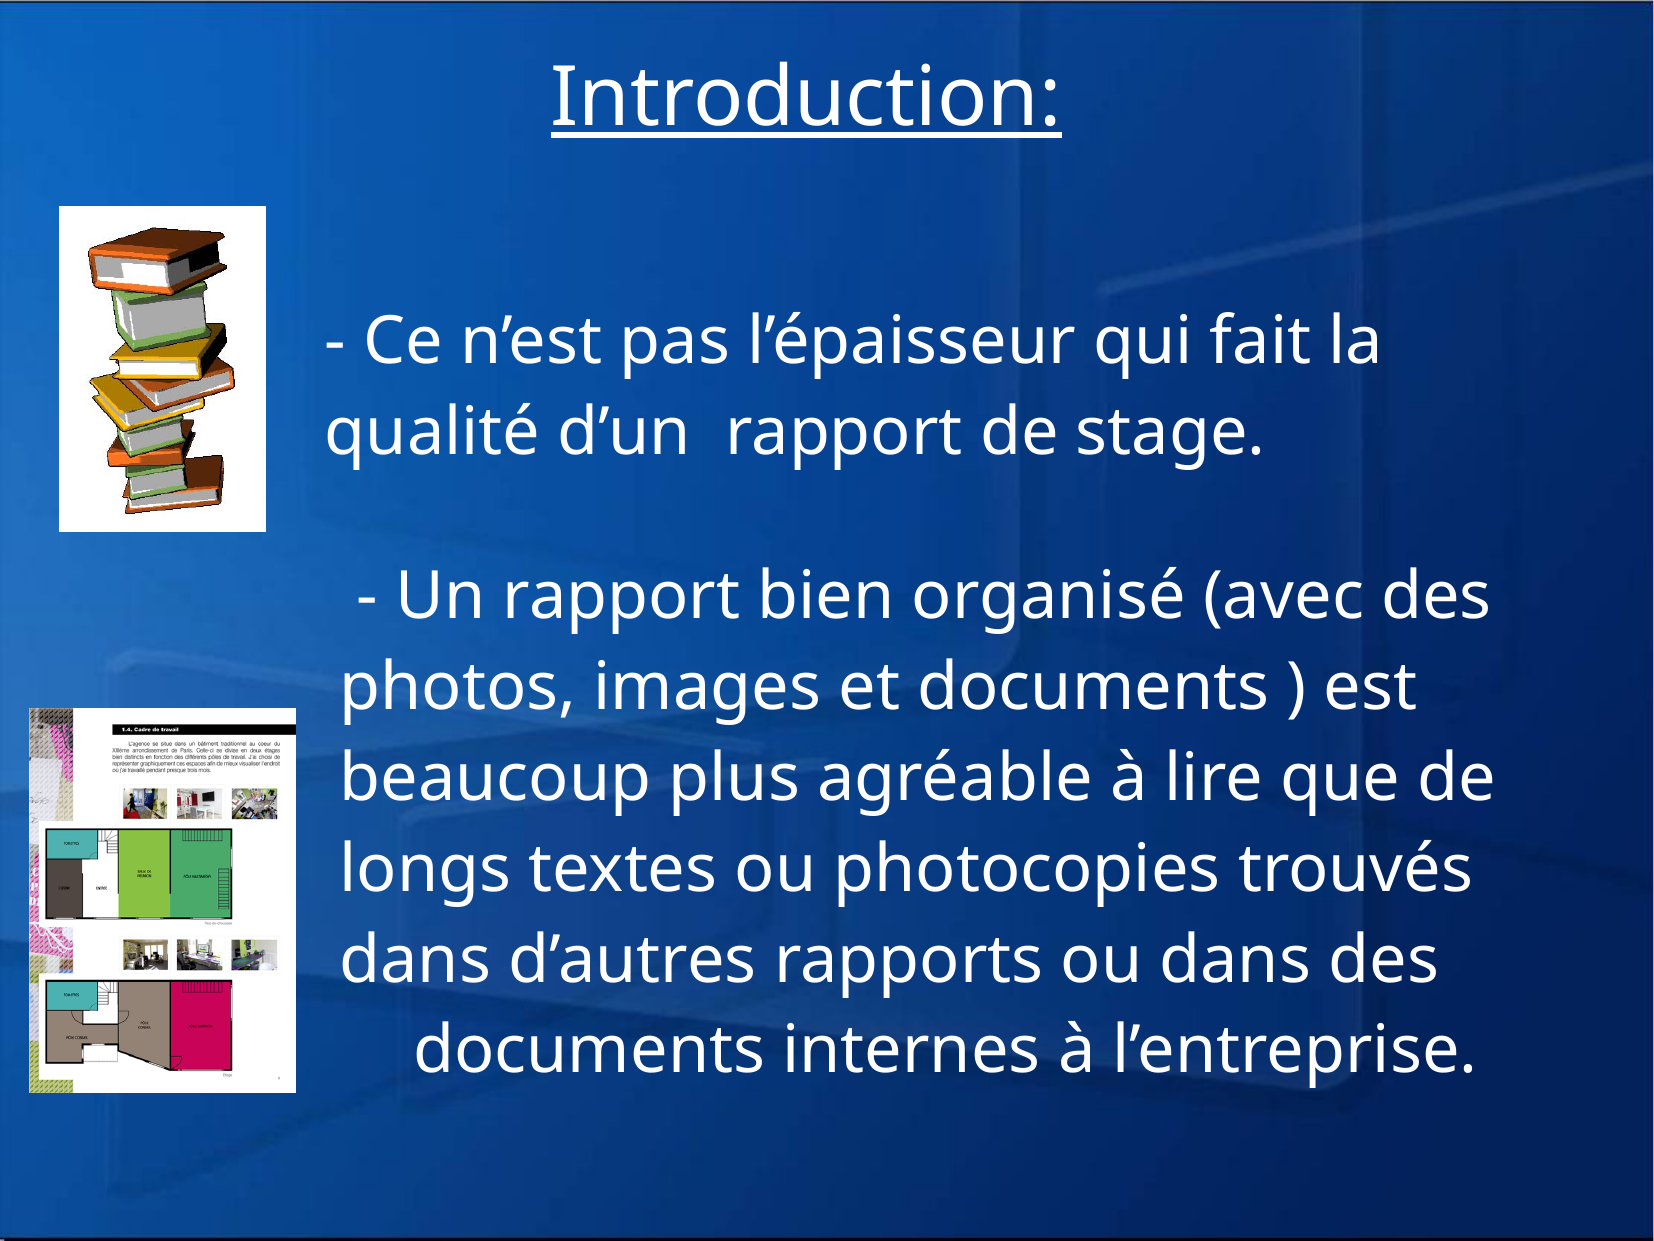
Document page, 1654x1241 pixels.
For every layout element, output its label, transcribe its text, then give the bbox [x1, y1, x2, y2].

text_box Introduction: [23, 29, 1589, 294]
text_box - Un rapport bien organisé (avec des photos, images et documents ) est beaucoup plus agréable à lire que de longs textes ou photocopies trouvés dans d’autres rapports ou dans des documents internes à l’entreprise. [324, 540, 1565, 1114]
text_box - Ce n’est pas l’épaisseur qui fait la qualité d’un rapport de stage. [88, 171, 1654, 751]
picture [0, 0, 1654, 1241]
